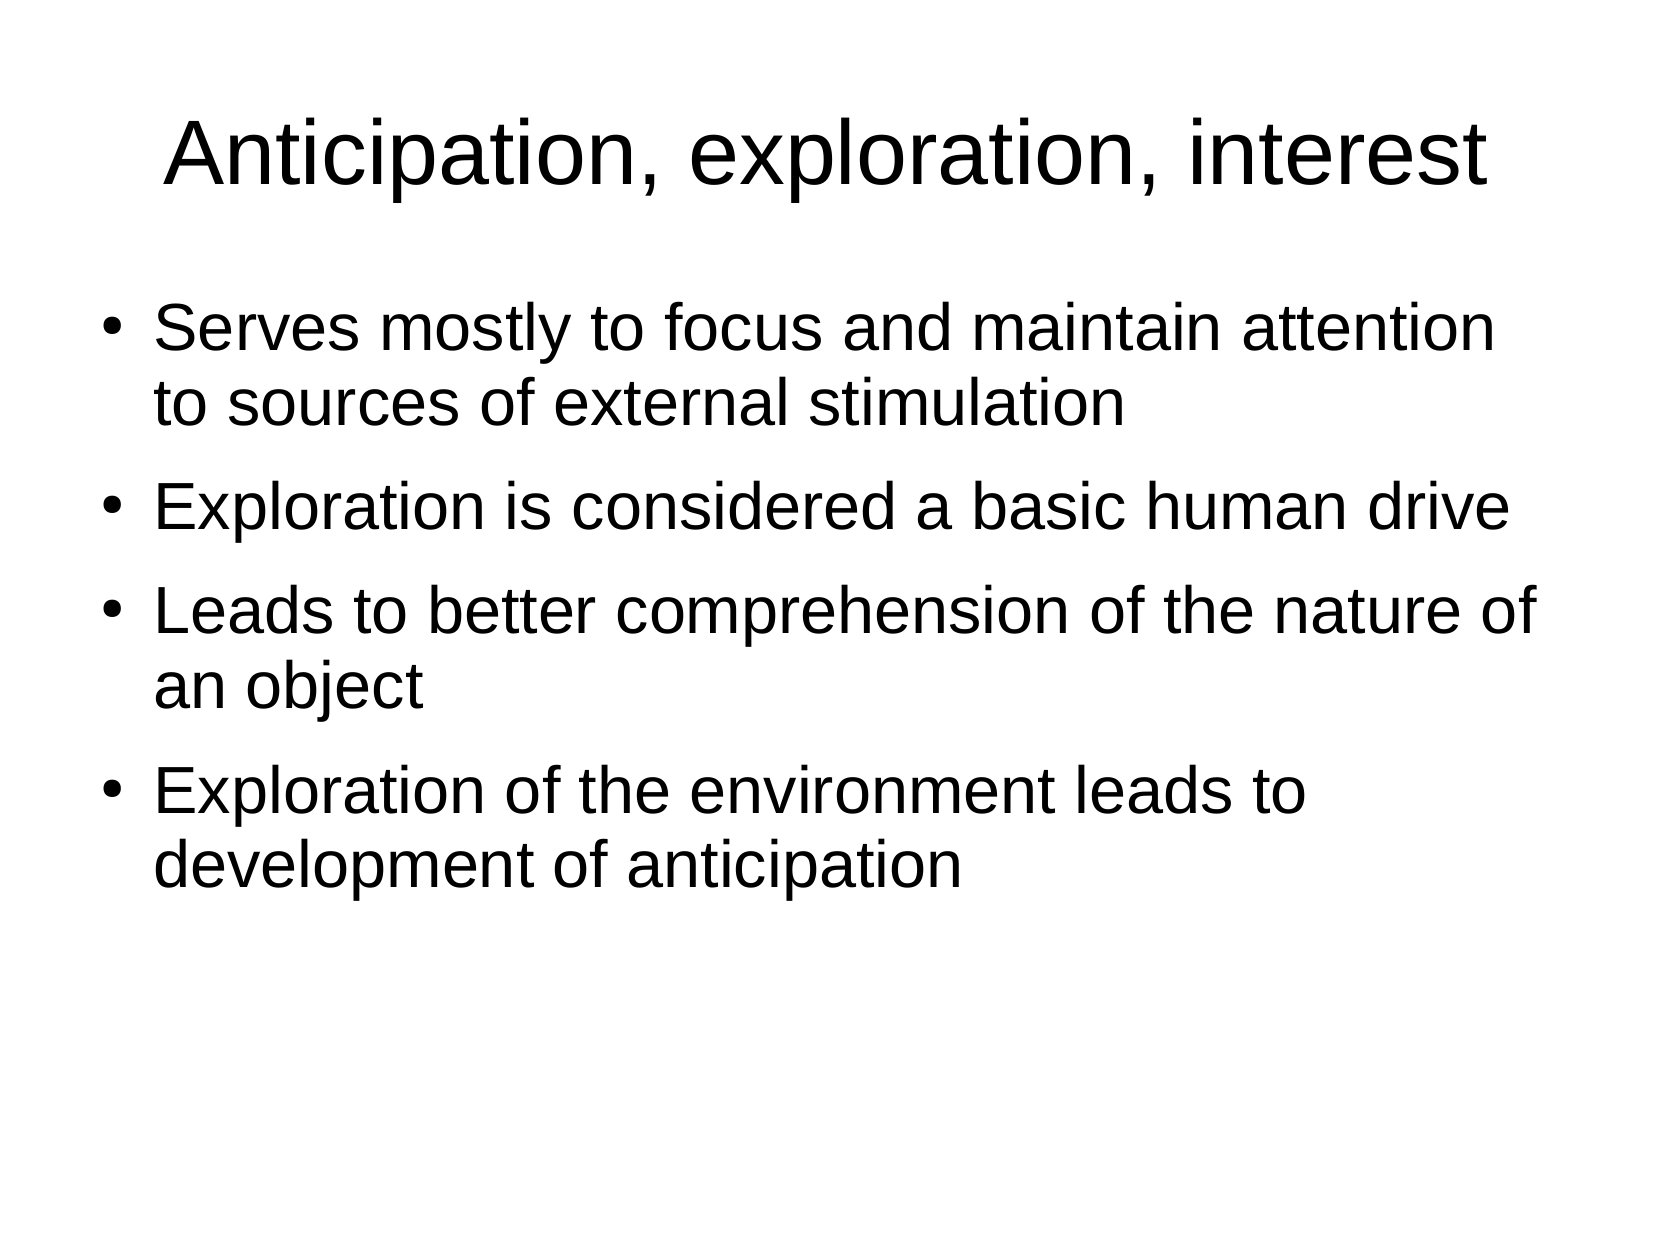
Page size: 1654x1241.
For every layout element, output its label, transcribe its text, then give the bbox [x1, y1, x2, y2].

list Serves mostly to focus and maintain attention to sources of external stimulation Exploration is considered a basic human drive Leads to better comprehension of the nature of an object Exploration of the environment leads to development of anticipation [82, 290, 1571, 1094]
title Anticipation, exploration, interest [82, 56, 1571, 250]
